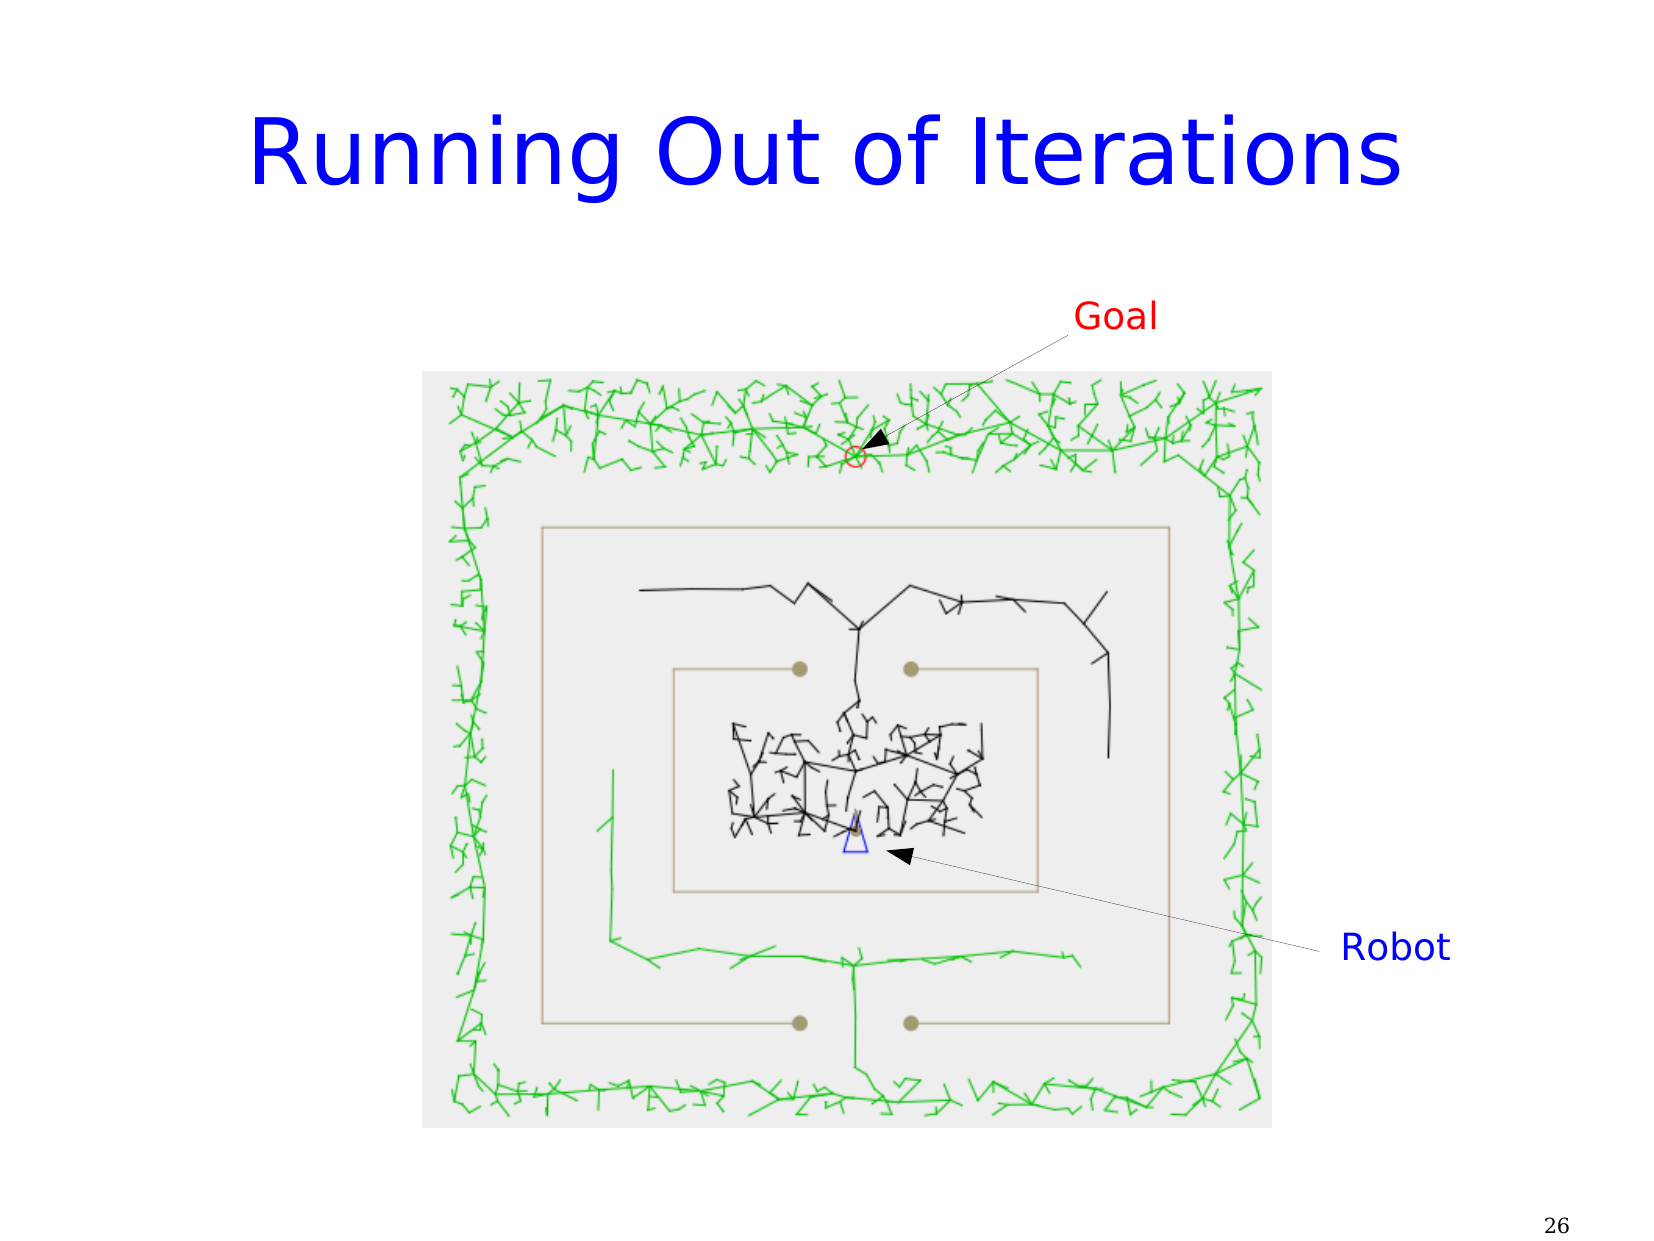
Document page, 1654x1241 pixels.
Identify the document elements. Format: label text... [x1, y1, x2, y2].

title Running Out of Iterations [82, 49, 1571, 257]
text_box Goal [1058, 287, 1174, 347]
text_box Robot [1325, 918, 1466, 978]
picture [422, 371, 1272, 1128]
